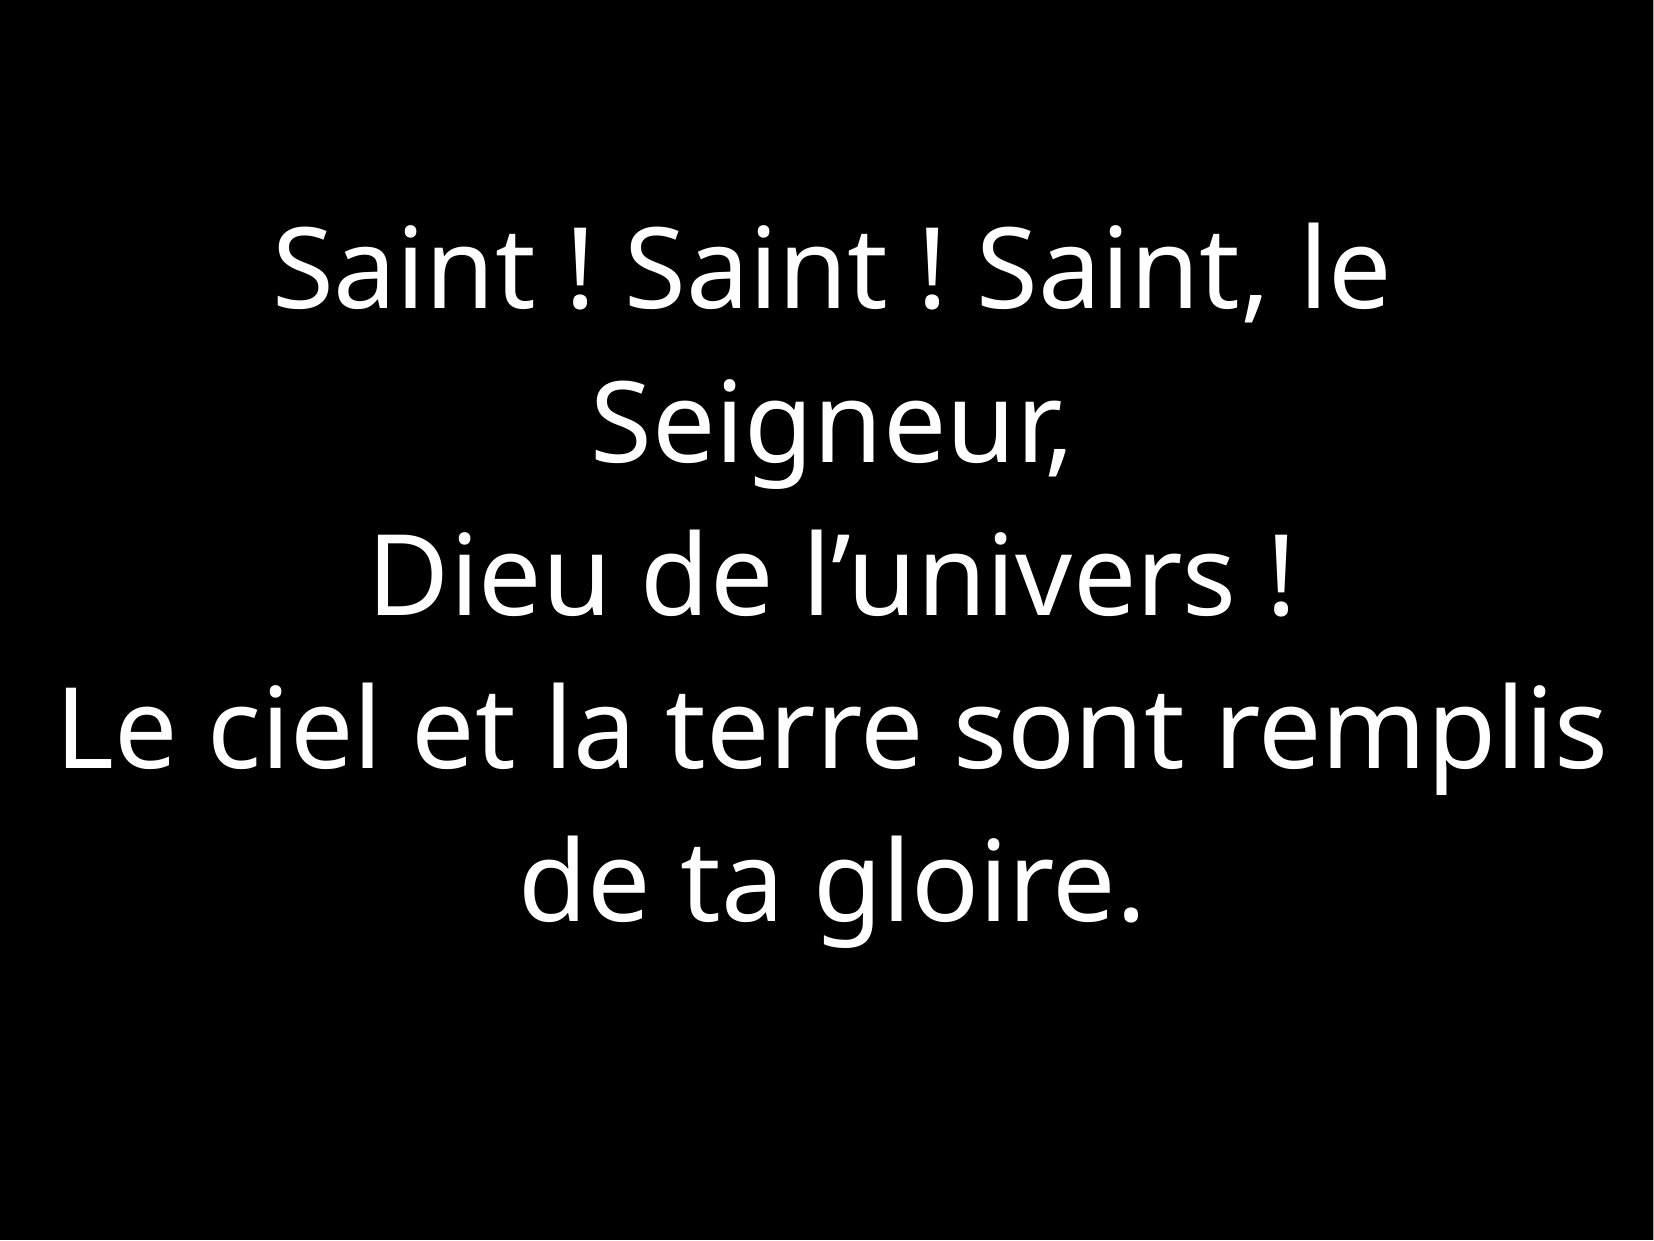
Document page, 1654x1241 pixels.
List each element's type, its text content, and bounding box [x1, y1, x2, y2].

subtitle Saint ! Saint ! Saint, le Seigneur, Dieu de l’univers ! Le ciel et la terre sont remplis de ta gloire. [35, 35, 1630, 1241]
